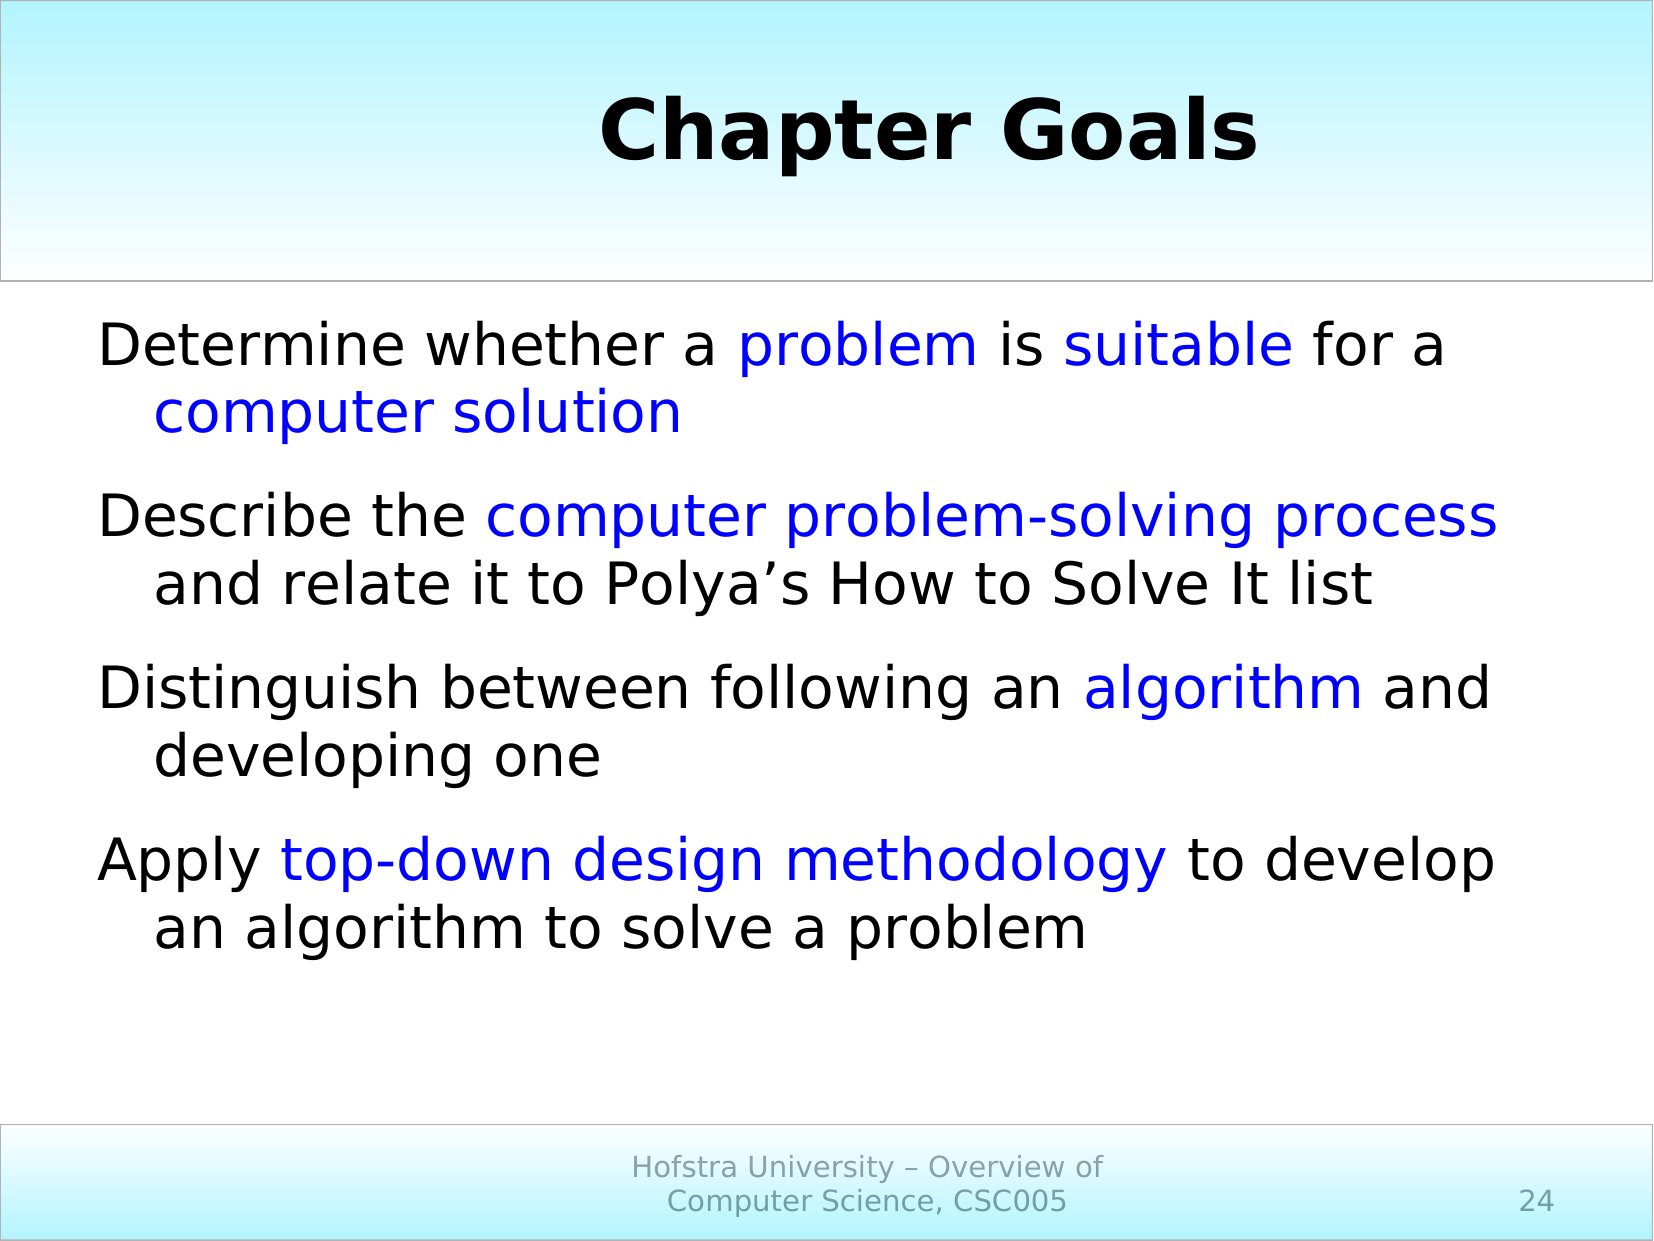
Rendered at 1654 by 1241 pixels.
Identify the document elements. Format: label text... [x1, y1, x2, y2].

list Determine whether a problem is suitable for a computer solution Describe the computer problem-solving process and relate it to Polya’s How to Solve It list Distinguish between following an algorithm and developing one Apply top-down design methodology to develop an algorithm to solve a problem [82, 303, 1571, 1136]
title Chapter Goals [247, 27, 1612, 235]
